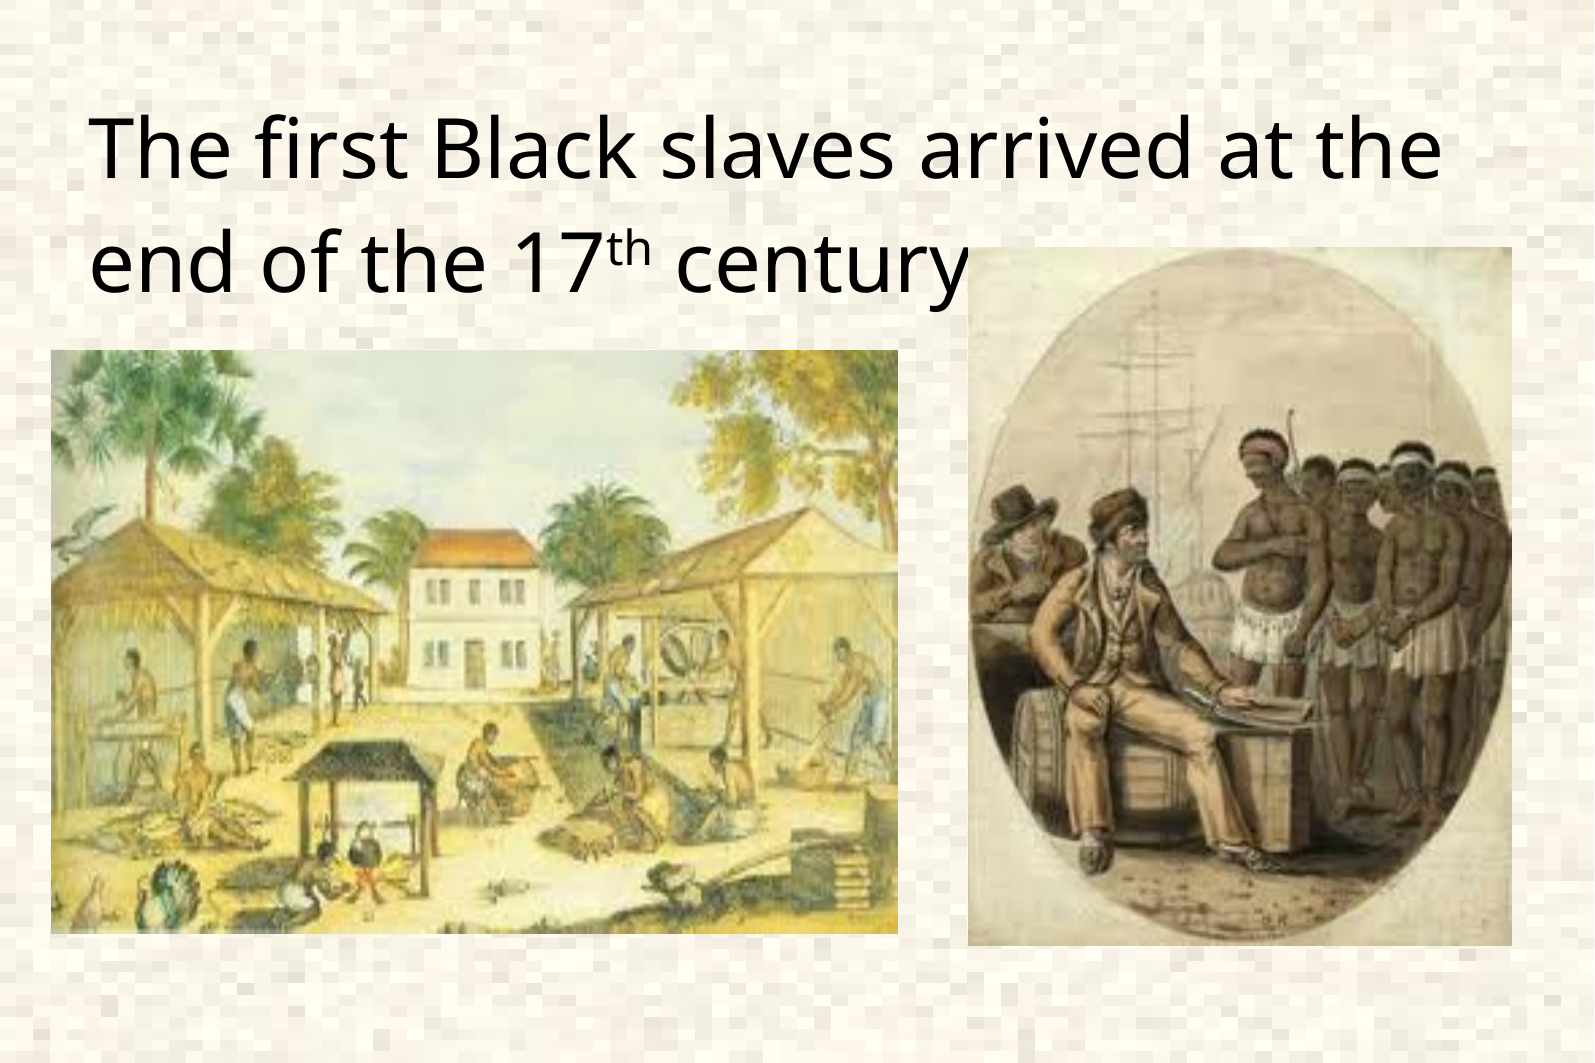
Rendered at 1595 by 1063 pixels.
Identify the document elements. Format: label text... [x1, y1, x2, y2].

list The first Black slaves arrived at the end of the 17th century. [17, 89, 1453, 792]
picture [0, 0, 1595, 1063]
